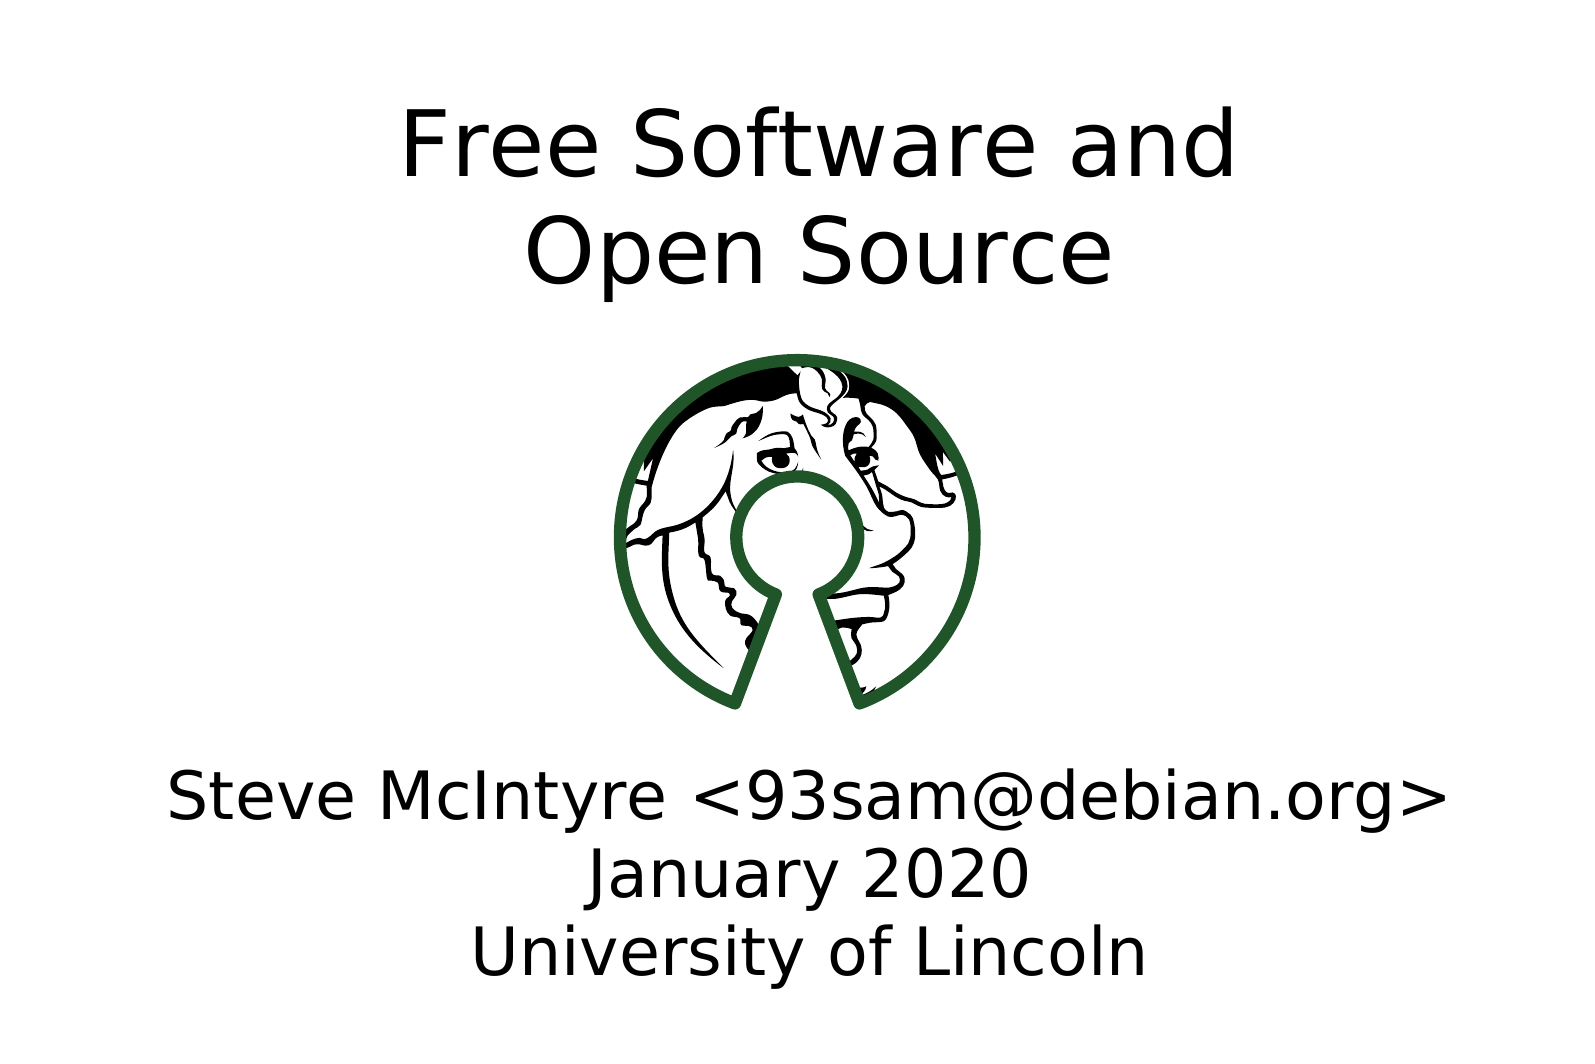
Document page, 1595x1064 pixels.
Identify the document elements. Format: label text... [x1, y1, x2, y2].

picture [613, 353, 981, 710]
subtitle Steve McIntyre <93sam@debian.org> January 2020 University of Lincoln [75, 624, 1510, 1064]
title Free Software and Open Source [102, 37, 1538, 359]
